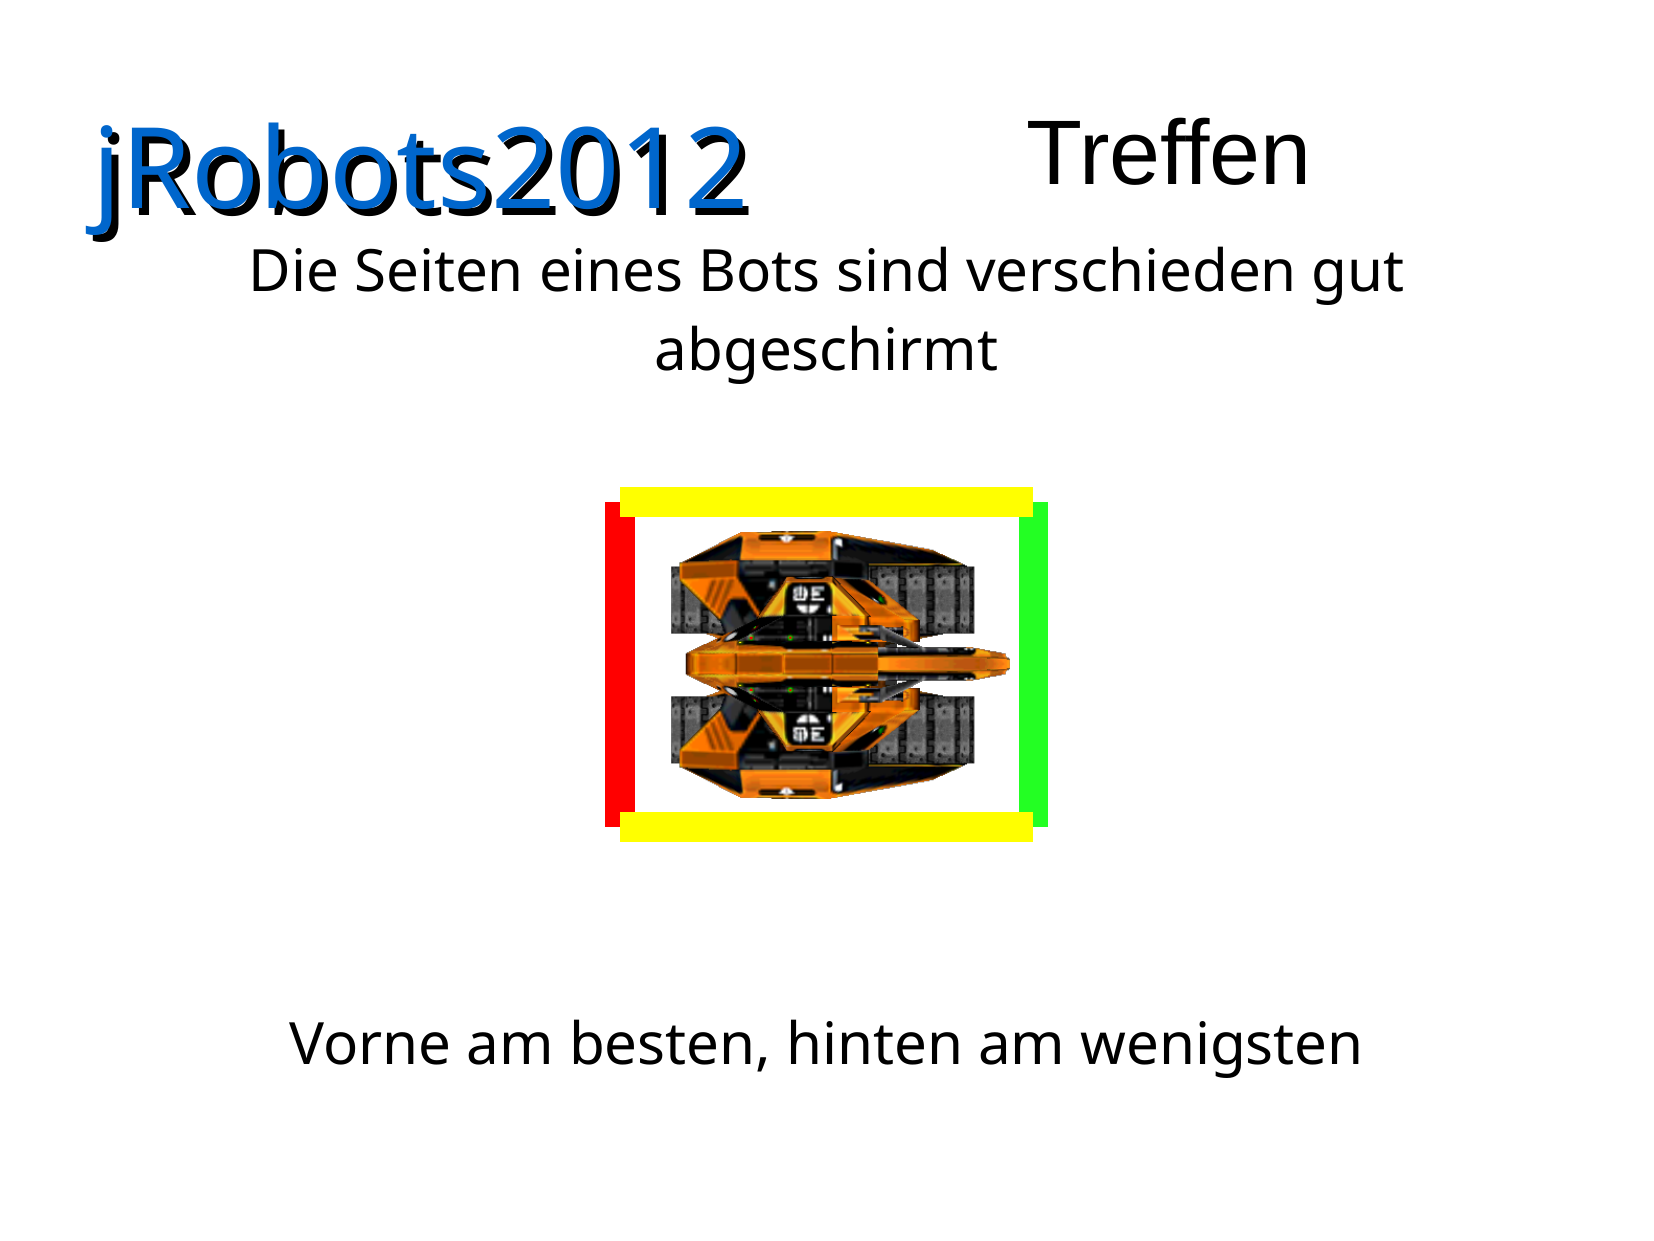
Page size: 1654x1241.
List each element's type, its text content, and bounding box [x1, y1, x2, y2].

title Treffen [767, 49, 1571, 257]
picture [667, 531, 1012, 799]
subtitle Die Seiten eines Bots sind verschieden gut abgeschirmt Vorne am besten, hinten am wenigsten [82, 265, 1571, 1182]
